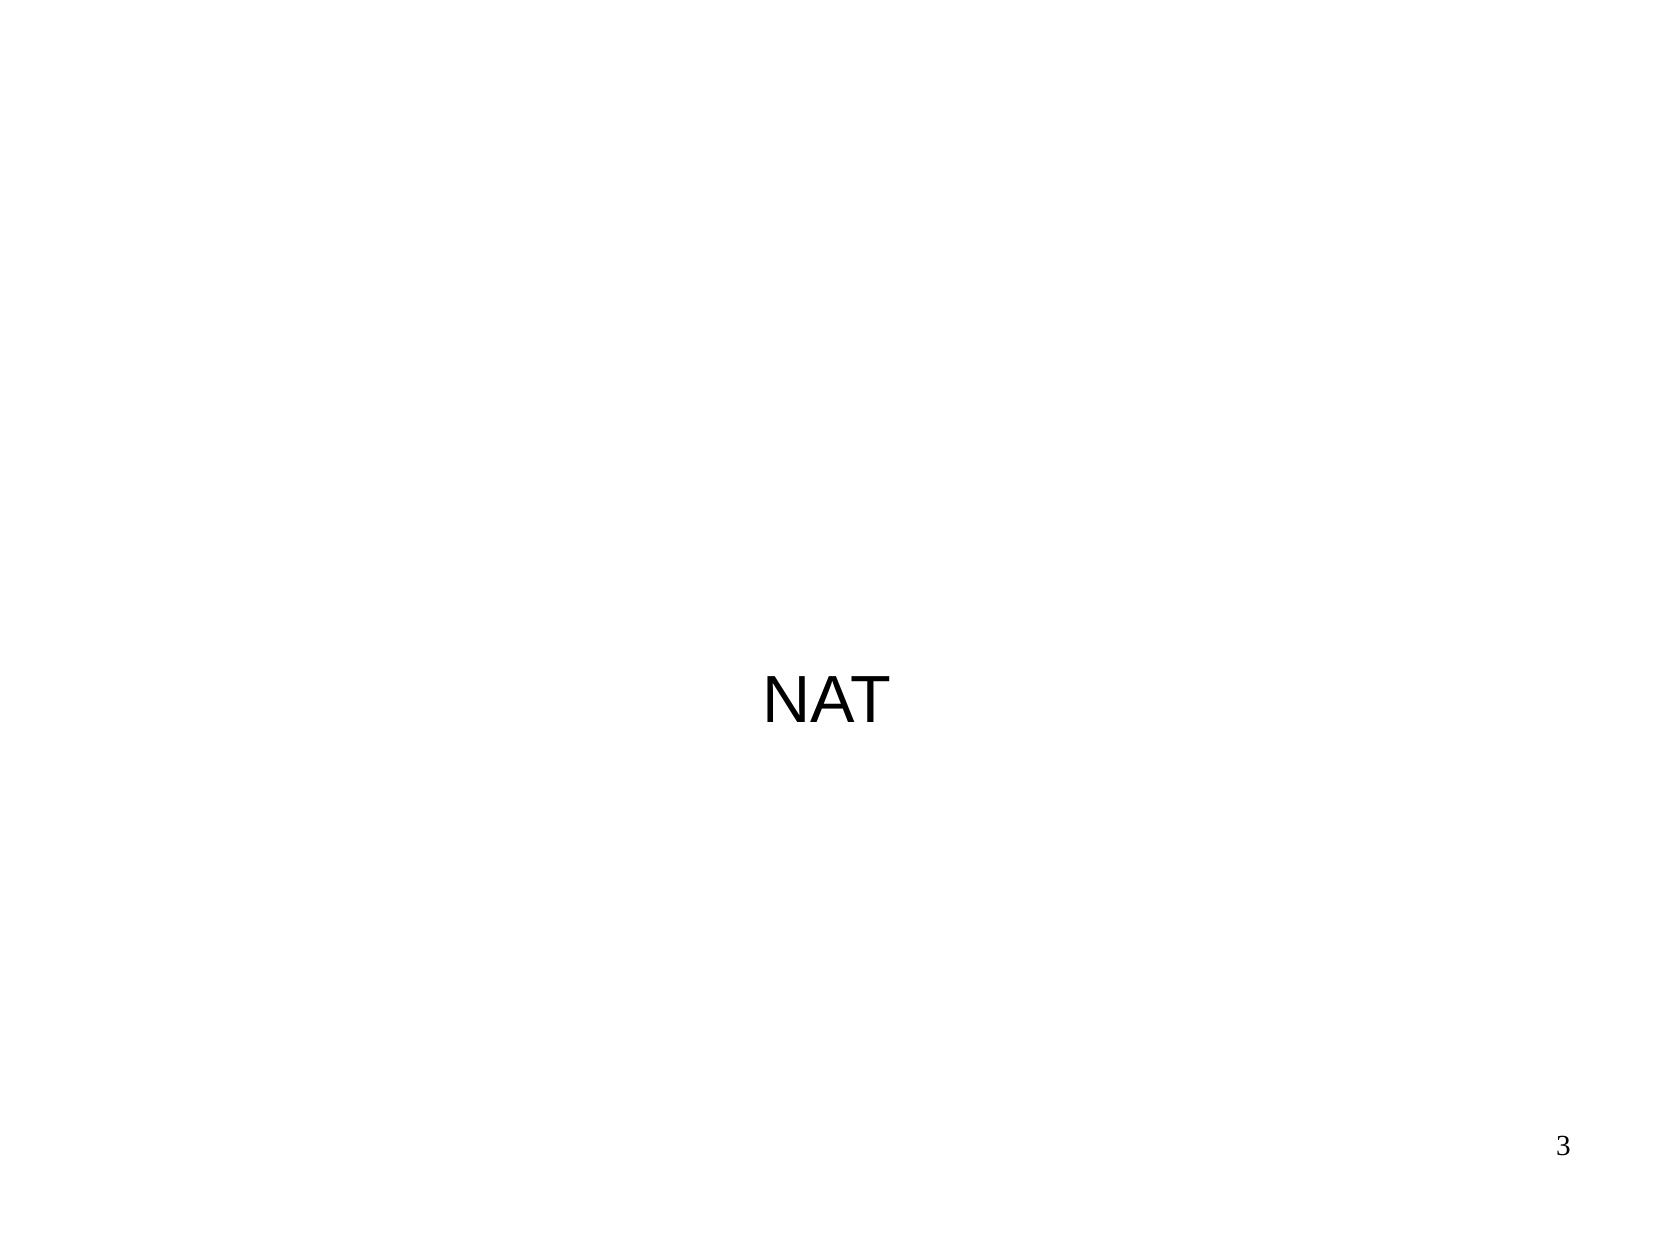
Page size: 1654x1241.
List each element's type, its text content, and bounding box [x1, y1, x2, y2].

subtitle NAT [82, 290, 1571, 1109]
